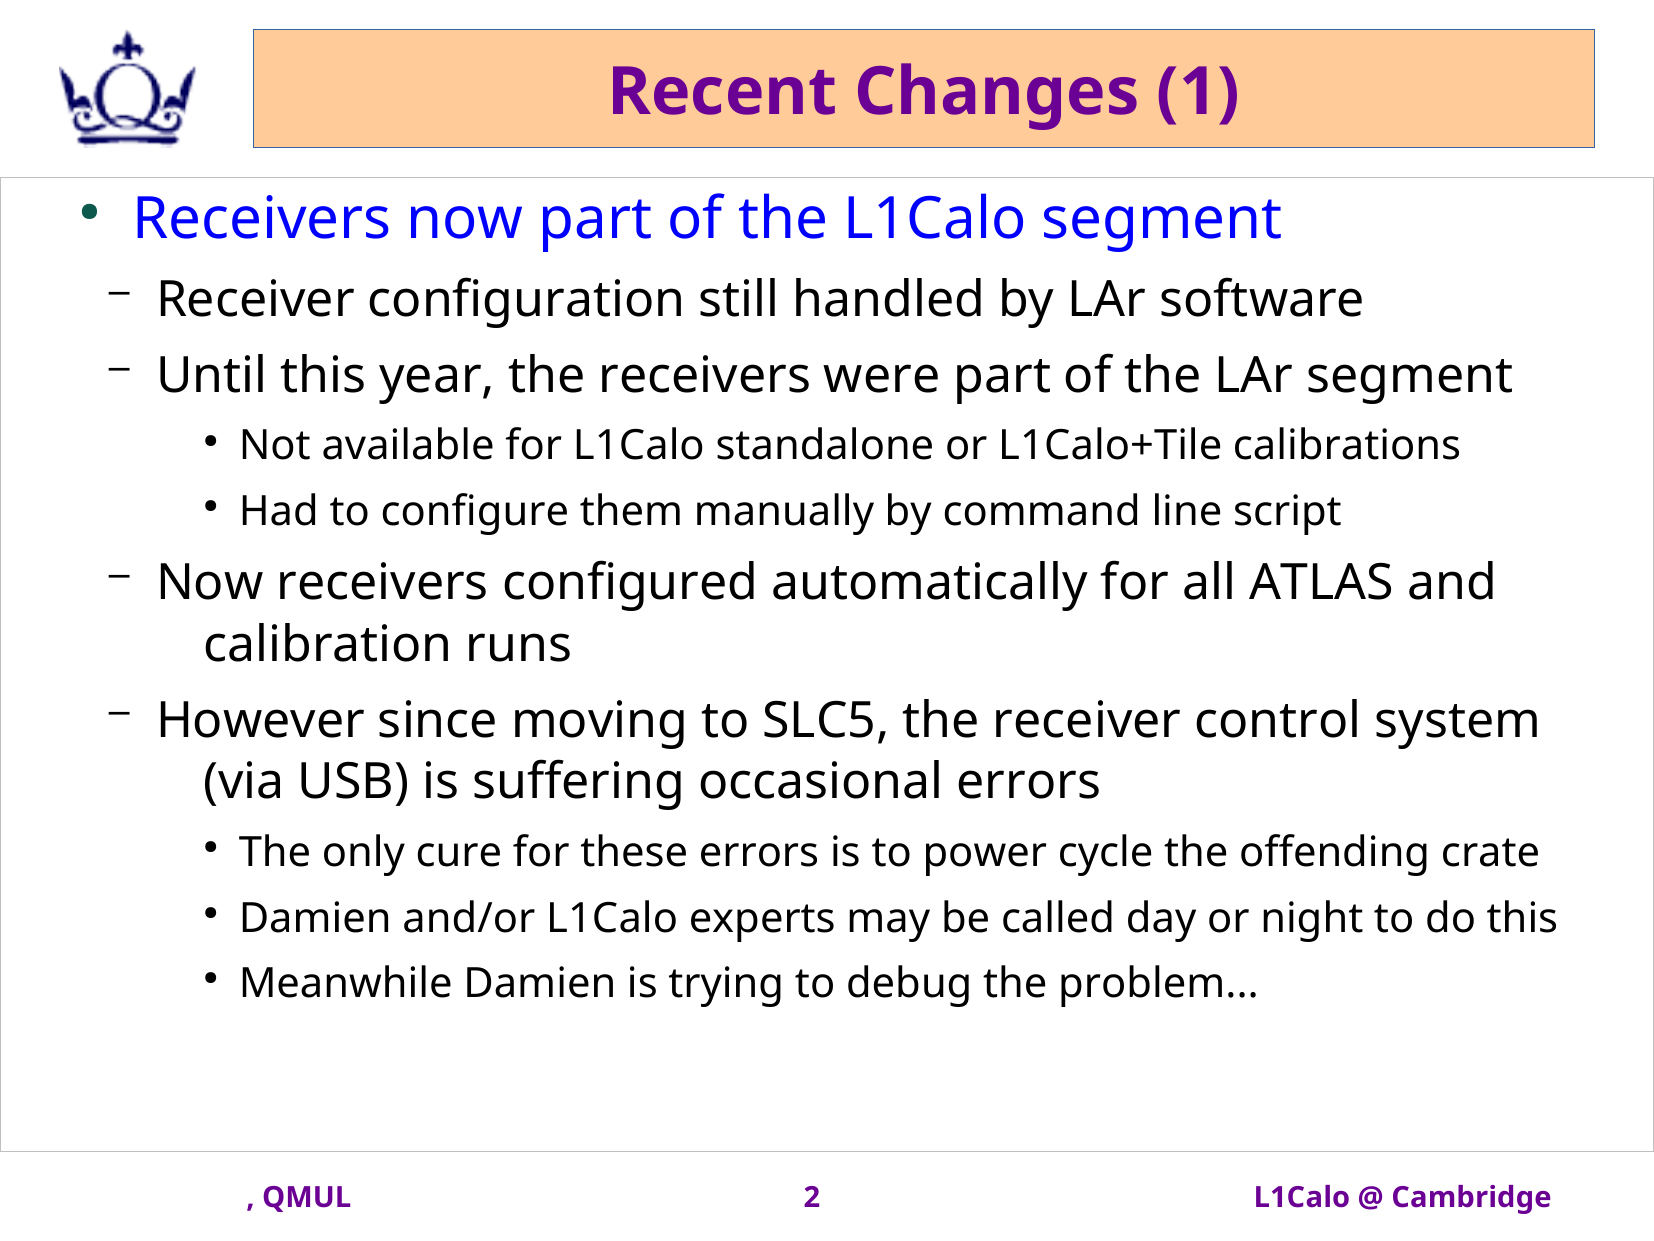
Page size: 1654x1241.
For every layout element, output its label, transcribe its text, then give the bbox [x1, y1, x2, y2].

list Receivers now part of the L1Calo segment Receiver configuration still handled by LAr software Until this year, the receivers were part of the LAr segment Not available for L1Calo standalone or L1Calo+Tile calibrations Had to configure them manually by command line script Now receivers configured automatically for all ATLAS and calibration runs However since moving to SLC5, the receiver control system (via USB) is suffering occasional errors The only cure for these errors is to power cycle the offending crate Damien and/or L1Calo experts may be called day or night to do this Meanwhile Damien is trying to debug the problem... [61, 181, 1605, 1149]
title Recent Changes (1) [253, 29, 1595, 148]
picture [59, 29, 200, 148]
